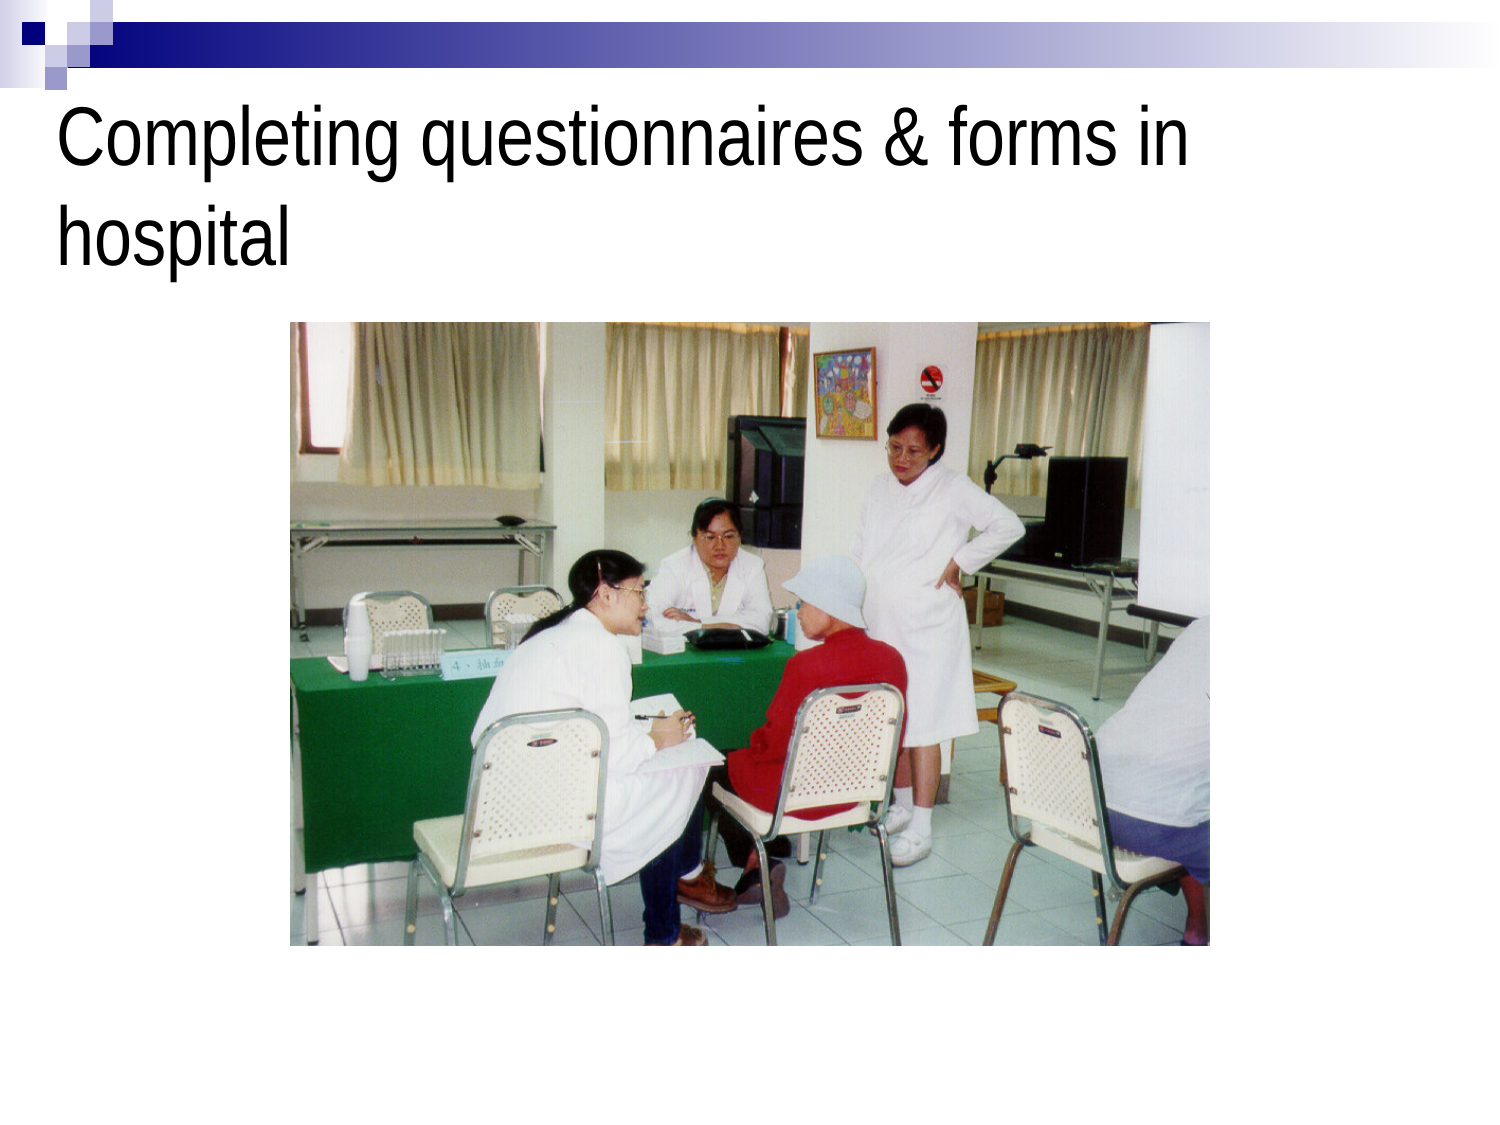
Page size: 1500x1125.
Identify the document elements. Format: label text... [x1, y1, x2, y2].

picture [290, 322, 1210, 946]
title Completing questionnaires & forms in hospital [41, 75, 1447, 221]
